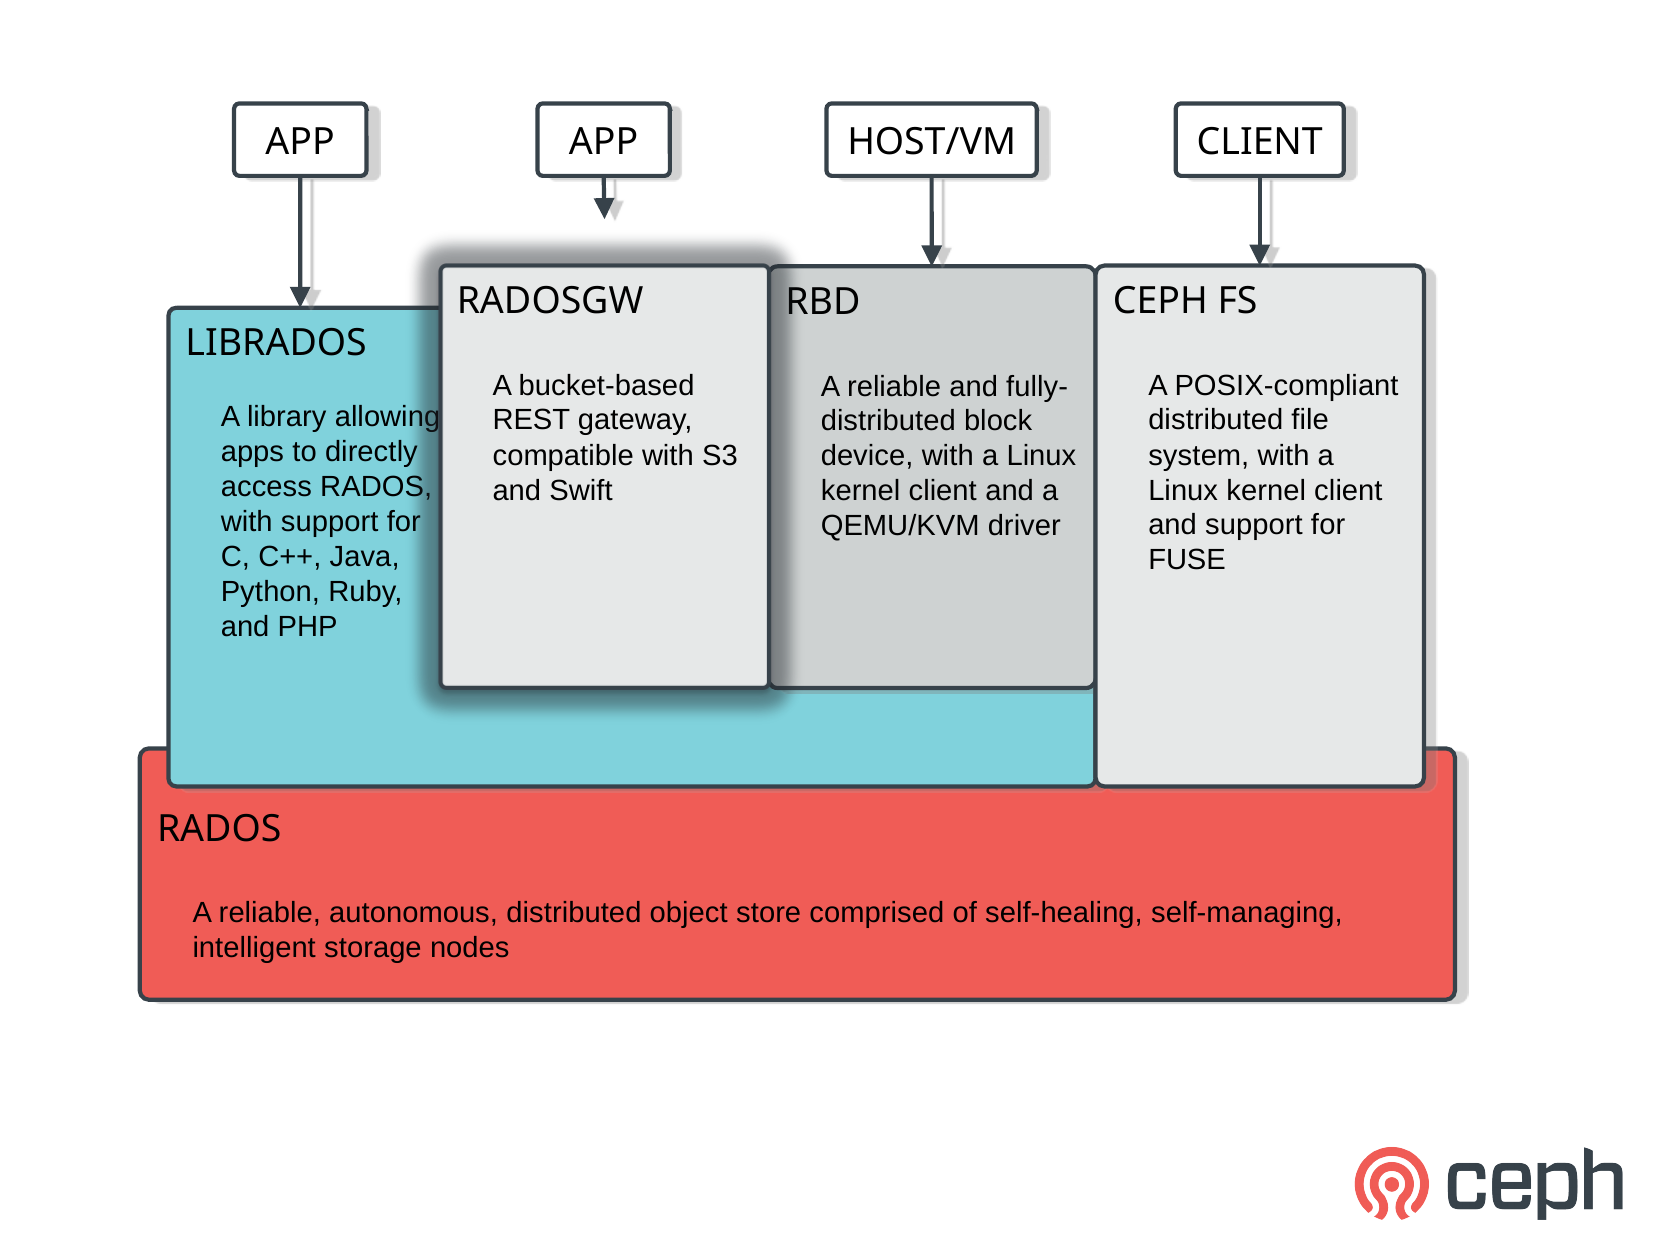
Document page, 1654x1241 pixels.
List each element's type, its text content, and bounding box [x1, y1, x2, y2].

text_box APP [234, 103, 367, 176]
picture [1308, 1100, 1654, 1241]
text_box CEPH FS A POSIX-compliant distributed file system, with a Linux kernel client and support for FUSE [1095, 265, 1424, 787]
text_box HOST/VM [826, 103, 1037, 176]
text_box APP [537, 103, 670, 176]
text_box RADOSGW A bucket-based REST gateway, compatible with S3 and Swift [442, 268, 767, 687]
text_box RBD A reliable and fully-distributed block device, with a Linux kernel client and a QEMU/KVM driver [820, 266, 1095, 688]
text_box LIBRADOS A library allowing apps to directly access RADOS, with support for C, C++, Java, Python, Ruby, and PHP [168, 307, 1096, 787]
picture [390, 218, 820, 742]
text_box RADOS A reliable, autonomous, distributed object store comprised of self-healing, self-managing, intelligent storage nodes [139, 748, 1455, 1000]
text_box CLIENT [1175, 103, 1344, 176]
